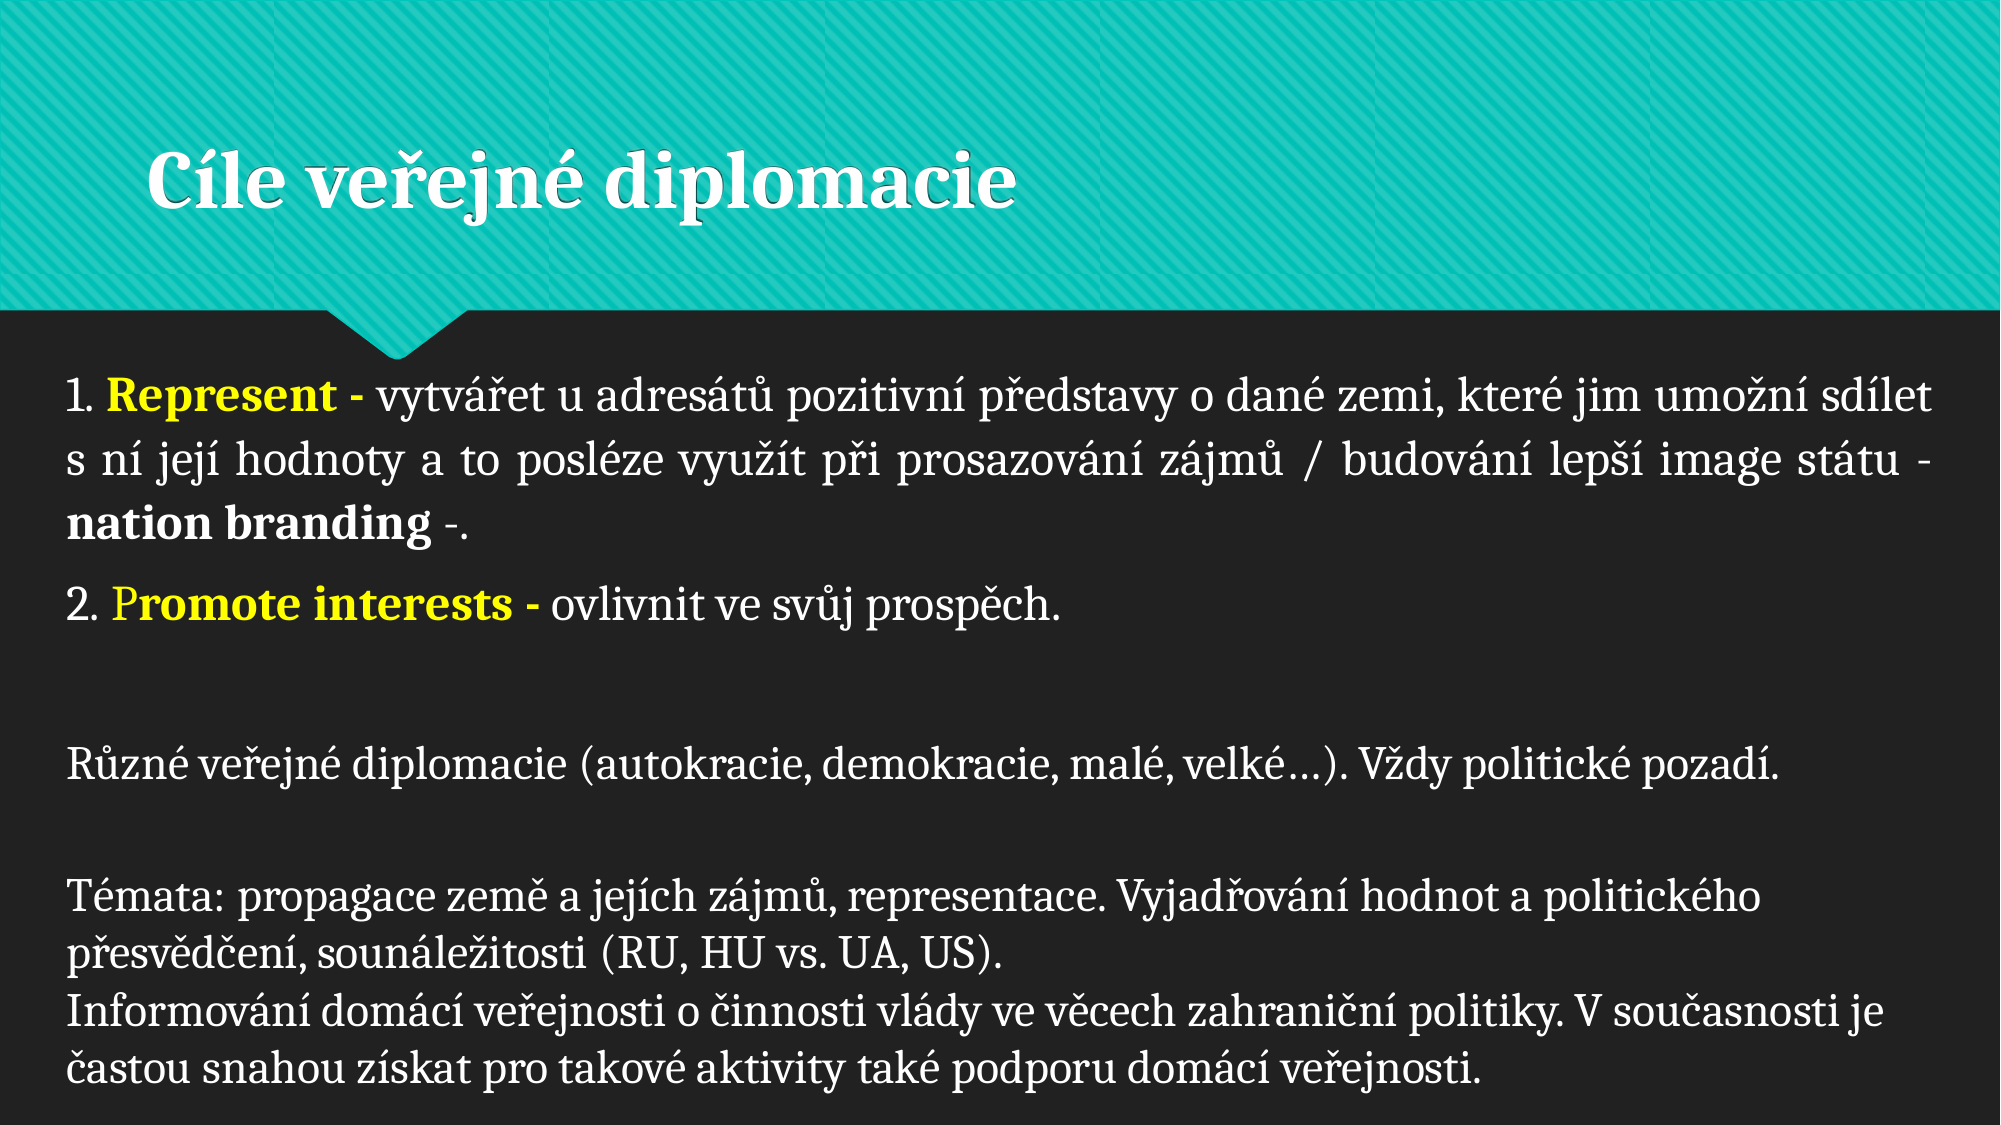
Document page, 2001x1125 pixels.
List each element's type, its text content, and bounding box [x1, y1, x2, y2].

text_box 1. Represent - vytvářet u adresátů pozitivní představy o dané zemi, které jim umožní sdílet s ní její hodnoty a to posléze využít při prosazování zájmů / budování lepší image státu - nation branding -. 2. Promote interests - ovlivnit ve svůj prospěch. Různé veřejné diplomacie (autokracie, demokracie, malé, velké…). Vždy politické pozadí. Témata: propagace země a jejích zájmů, representace. Vyjadřování hodnot a politického přesvědčení, sounáležitosti (RU, HU vs. UA, US). Informování domácí veřejnosti o činnosti vlády ve věcech zahraniční politiky. V současnosti je častou snahou získat pro takové aktivity také podporu domácí veřejnosti. [52, 350, 1963, 1125]
title Cíle veřejné diplomacie [132, 73, 1868, 233]
